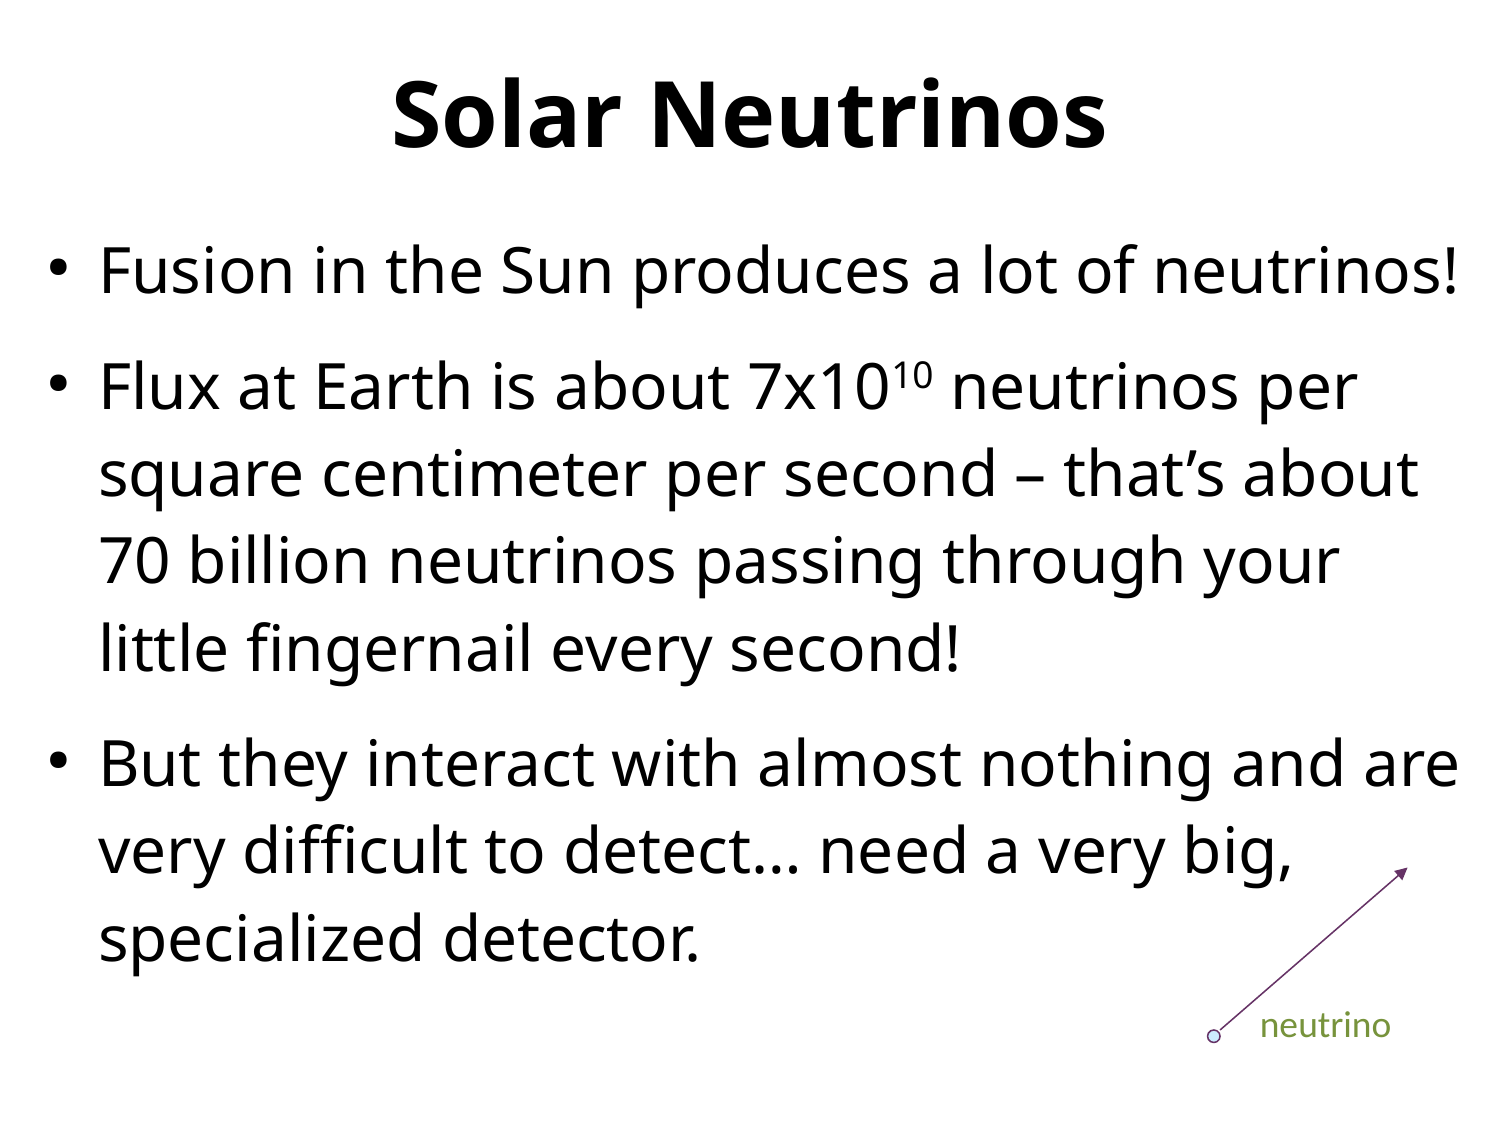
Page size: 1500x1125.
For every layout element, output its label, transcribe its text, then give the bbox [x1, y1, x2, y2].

text_box [1207, 1029, 1221, 1043]
title Solar Neutrinos [30, 58, 1471, 167]
list Fusion in the Sun produces a lot of neutrinos! Flux at Earth is about 7x1010 neutrinos per square centimeter per second – that’s about 70 billion neutrinos passing through your little fingernail every second! But they interact with almost nothing and are very difficult to detect… need a very big, specialized detector. [30, 224, 1471, 1021]
text_box neutrino [1245, 1021, 1446, 1053]
